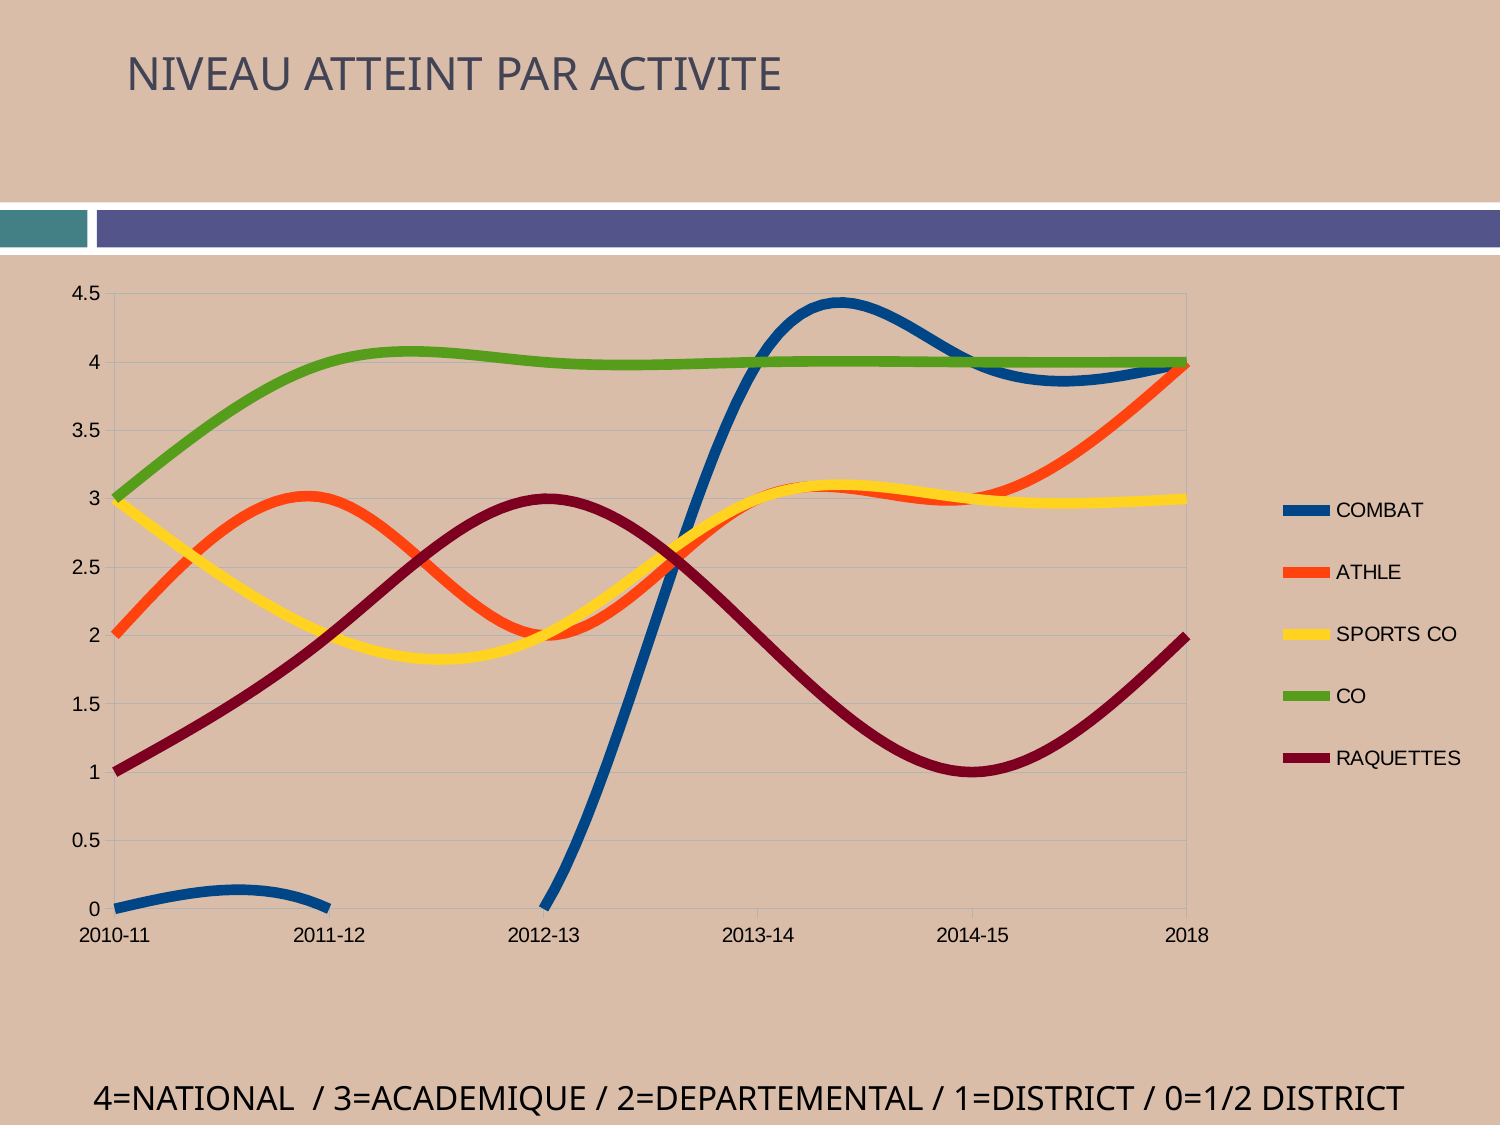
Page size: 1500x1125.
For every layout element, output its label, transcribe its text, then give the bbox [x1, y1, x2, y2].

chart [15, 211, 1483, 989]
title NIVEAU ATTEINT PAR ACTIVITE [99, 37, 1438, 200]
text_box 4=NATIONAL / 3=ACADEMIQUE / 2=DEPARTEMENTAL / 1=DISTRICT / 0=1/2 DISTRICT [0, 1069, 1500, 1125]
